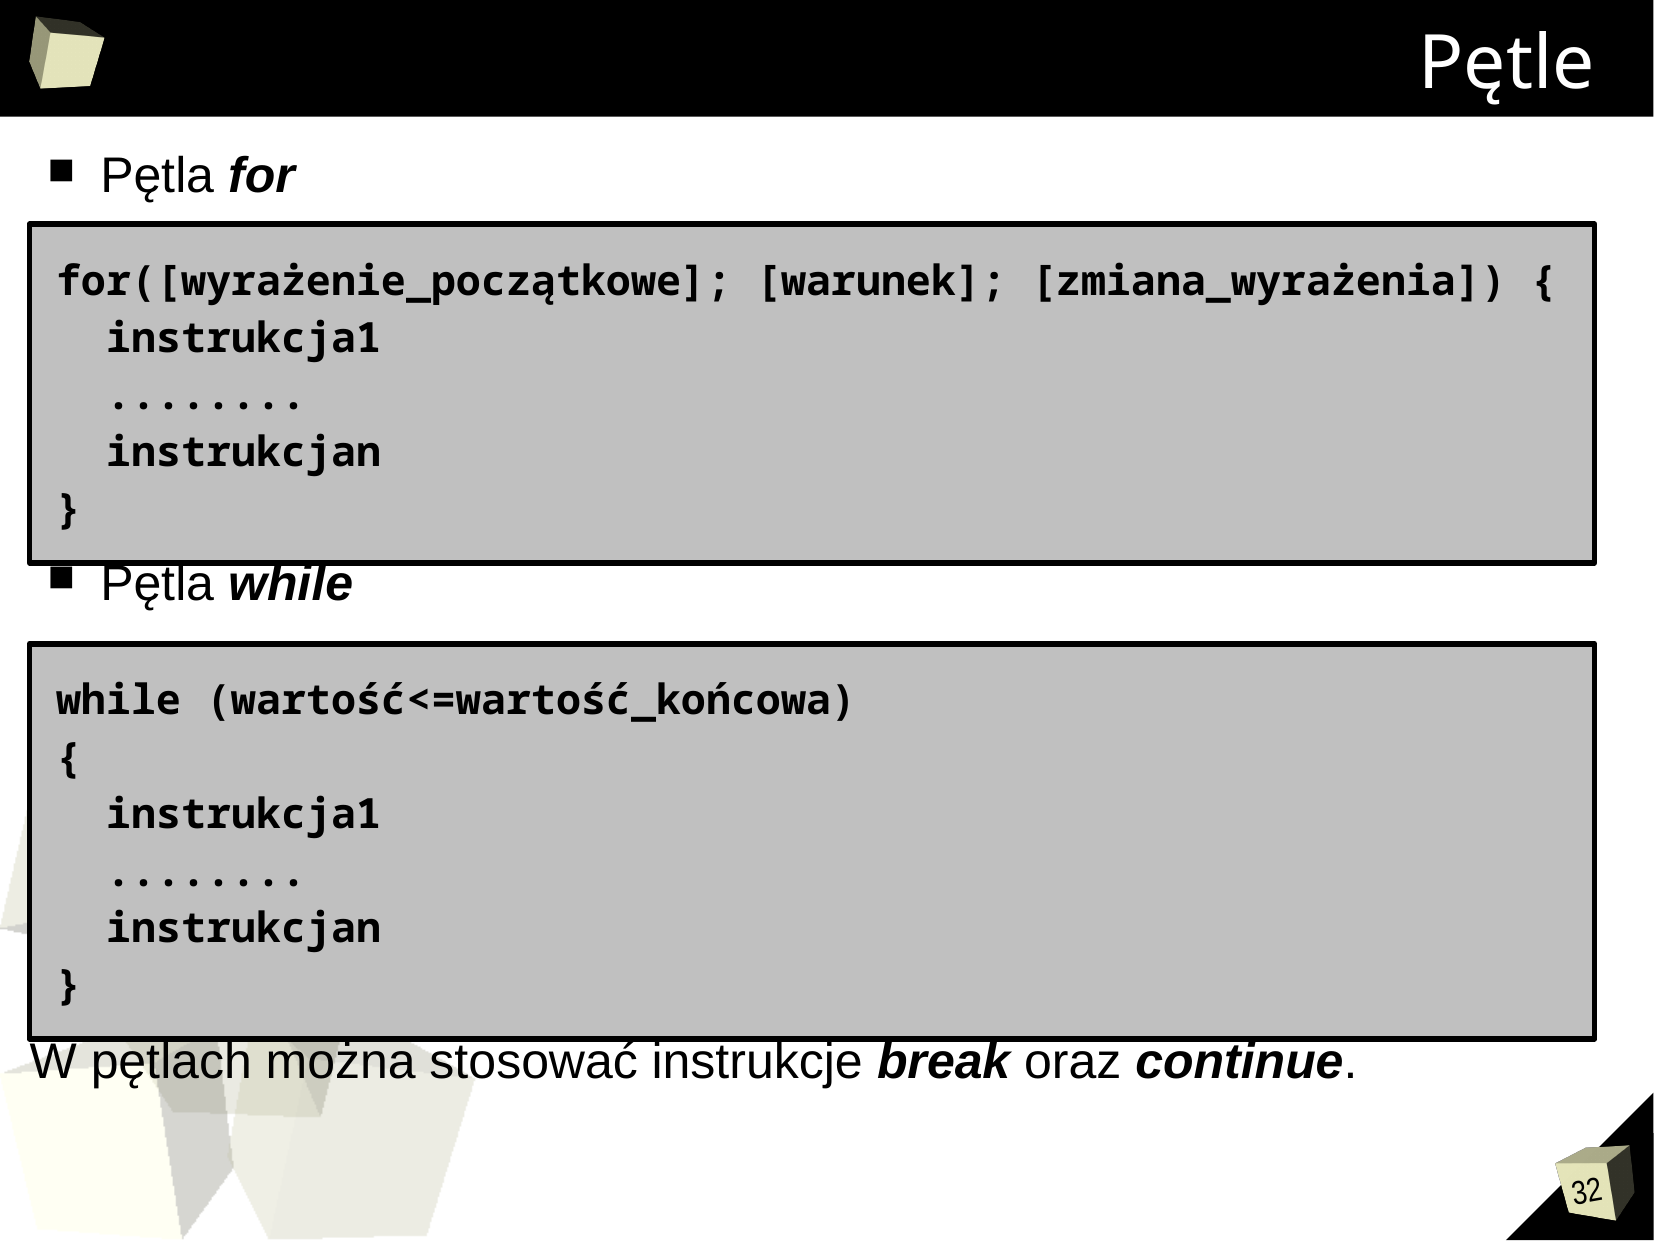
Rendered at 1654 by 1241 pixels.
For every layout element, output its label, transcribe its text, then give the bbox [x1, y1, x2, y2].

picture [0, 726, 477, 1241]
text_box while (wartość<=wartość_końcowa) { instrukcja1 ........ instrukcjan } [29, 643, 1595, 987]
list W pętlach można stosować instrukcje break oraz continue. [29, 1033, 1580, 1152]
text_box for([wyrażenie_początkowe]; [warunek]; [zmiana_wyrażenia]) { instrukcja1 ........ instrukcjan } [29, 224, 1595, 519]
list Pętla for [29, 147, 1580, 221]
list Pętla while [29, 555, 1580, 641]
title Pętle [118, 0, 1595, 119]
